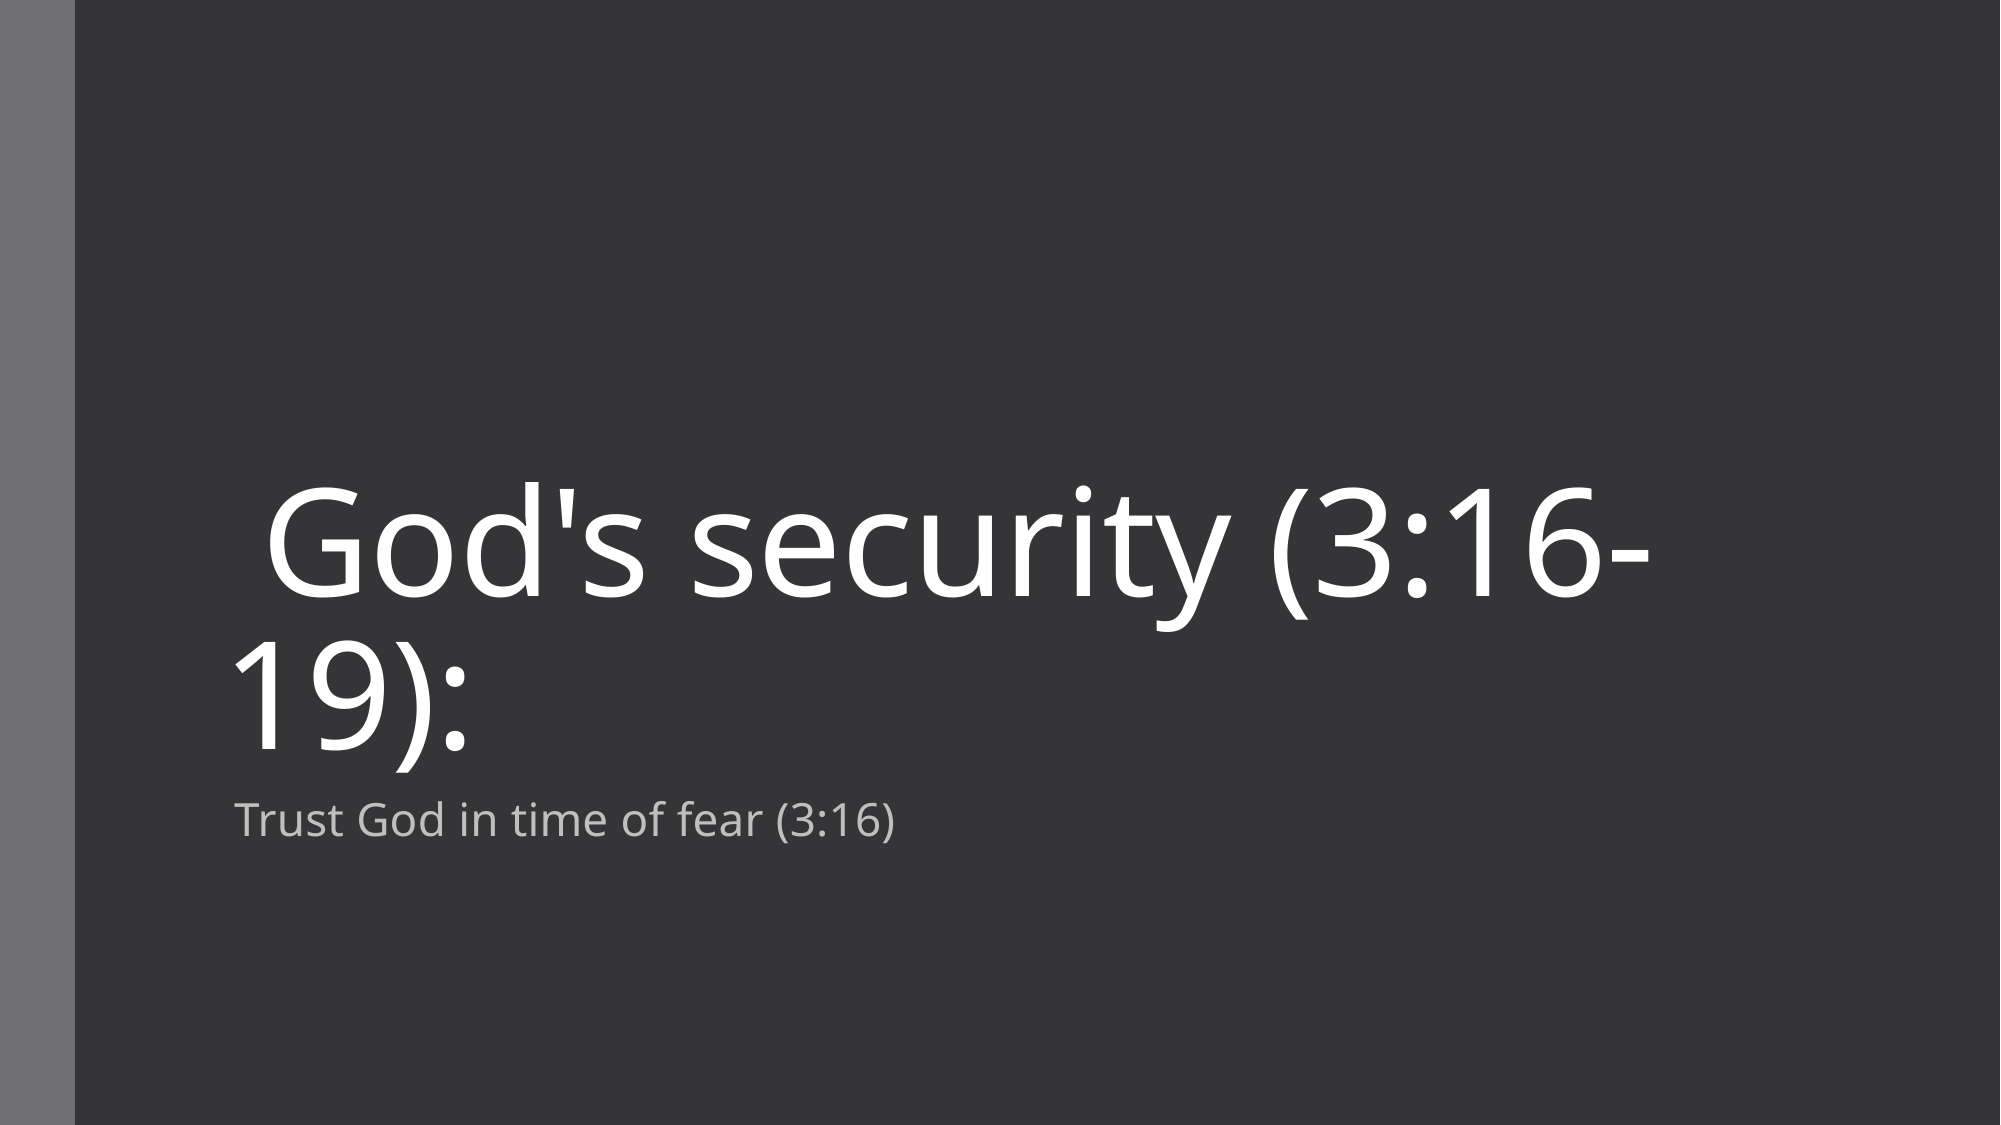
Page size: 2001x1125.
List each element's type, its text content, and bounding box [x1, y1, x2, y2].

subtitle Trust God in time of fear (3:16) [206, 787, 1752, 1066]
title God's security (3:16-19): [206, 124, 1752, 787]
